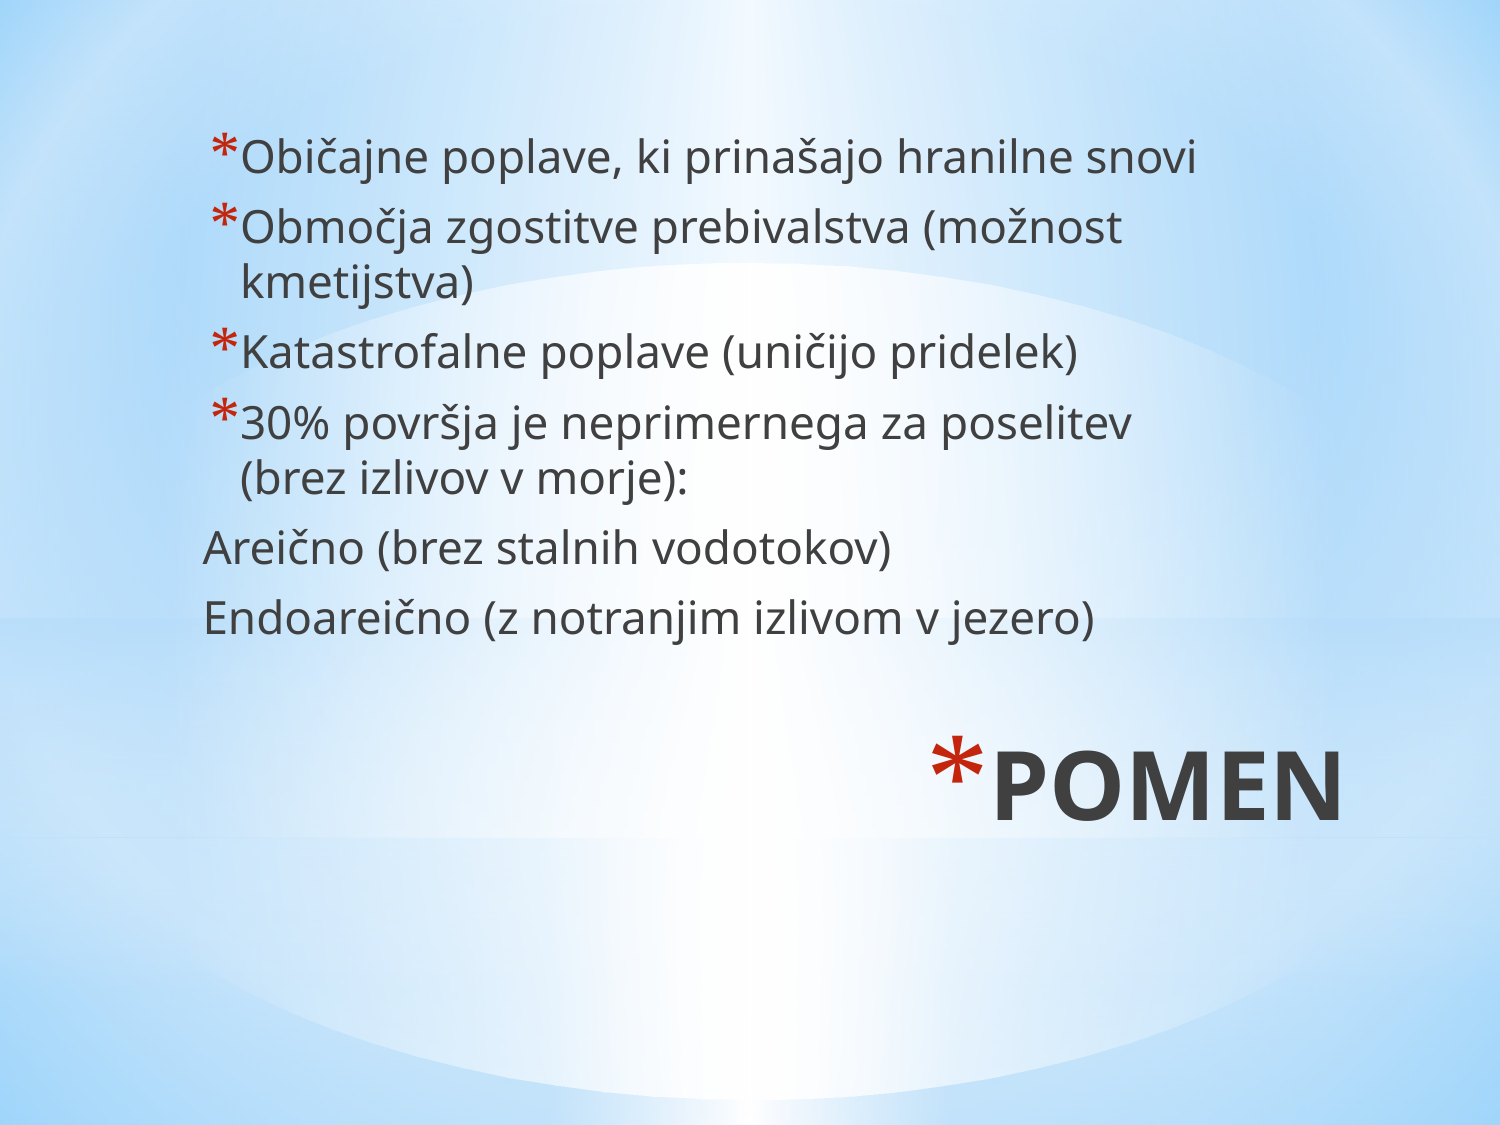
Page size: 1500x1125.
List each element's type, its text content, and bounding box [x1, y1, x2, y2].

title POMEN [294, 717, 1363, 905]
list Običajne poplave, ki prinašajo hranilne snovi Območja zgostitve prebivalstva (možnost kmetijstva) Katastrofalne poplave (uničijo pridelek) 30% površja je neprimernega za poselitev (brez izlivov v morje): Areično (brez stalnih vodotokov) Endoareično (z notranjim izlivom v jezero) [187, 120, 1238, 691]
